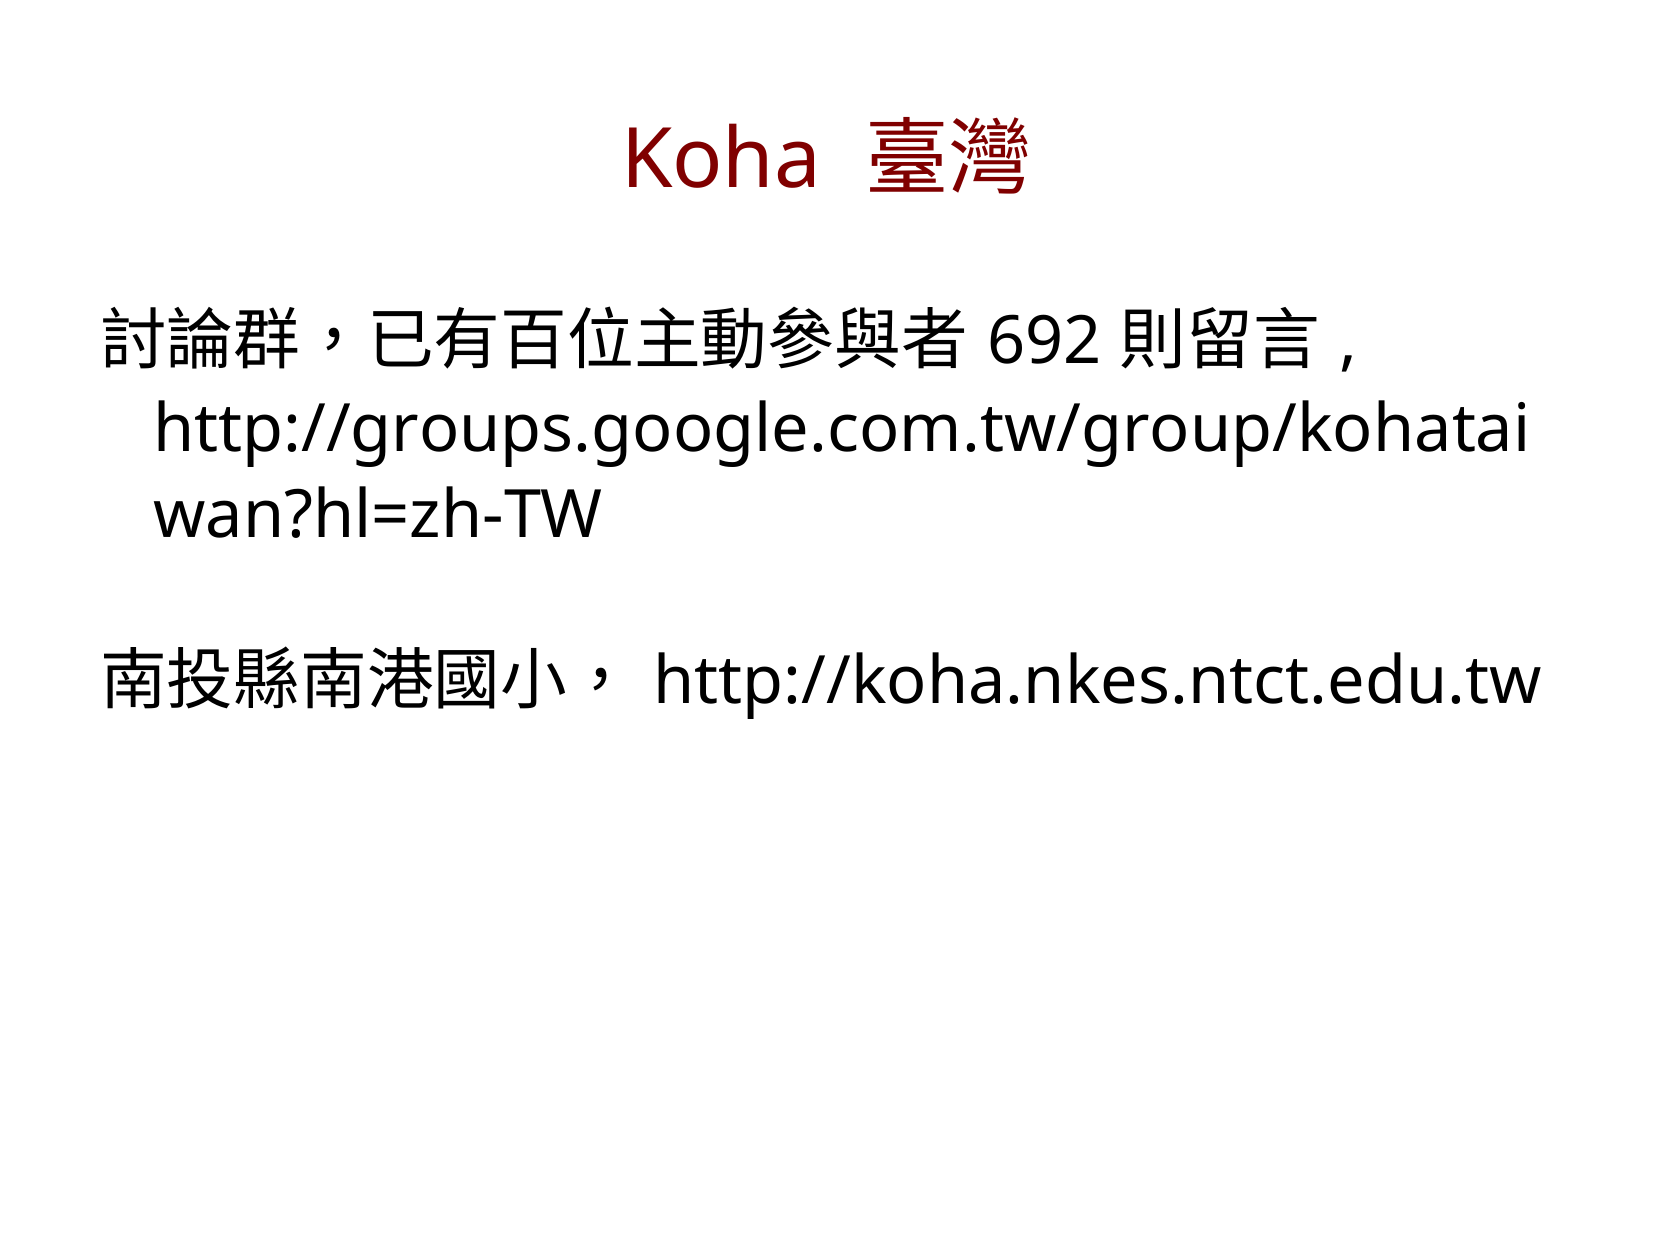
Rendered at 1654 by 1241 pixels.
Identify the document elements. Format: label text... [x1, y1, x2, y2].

list 討論群，已有百位主動參與者692則留言, http://groups.google.com.tw/group/kohataiwan?hl=zh-TW 南投縣南港國小，http://koha.nkes.ntct.edu.tw [82, 290, 1571, 1094]
title Koha 臺灣 [82, 56, 1571, 250]
